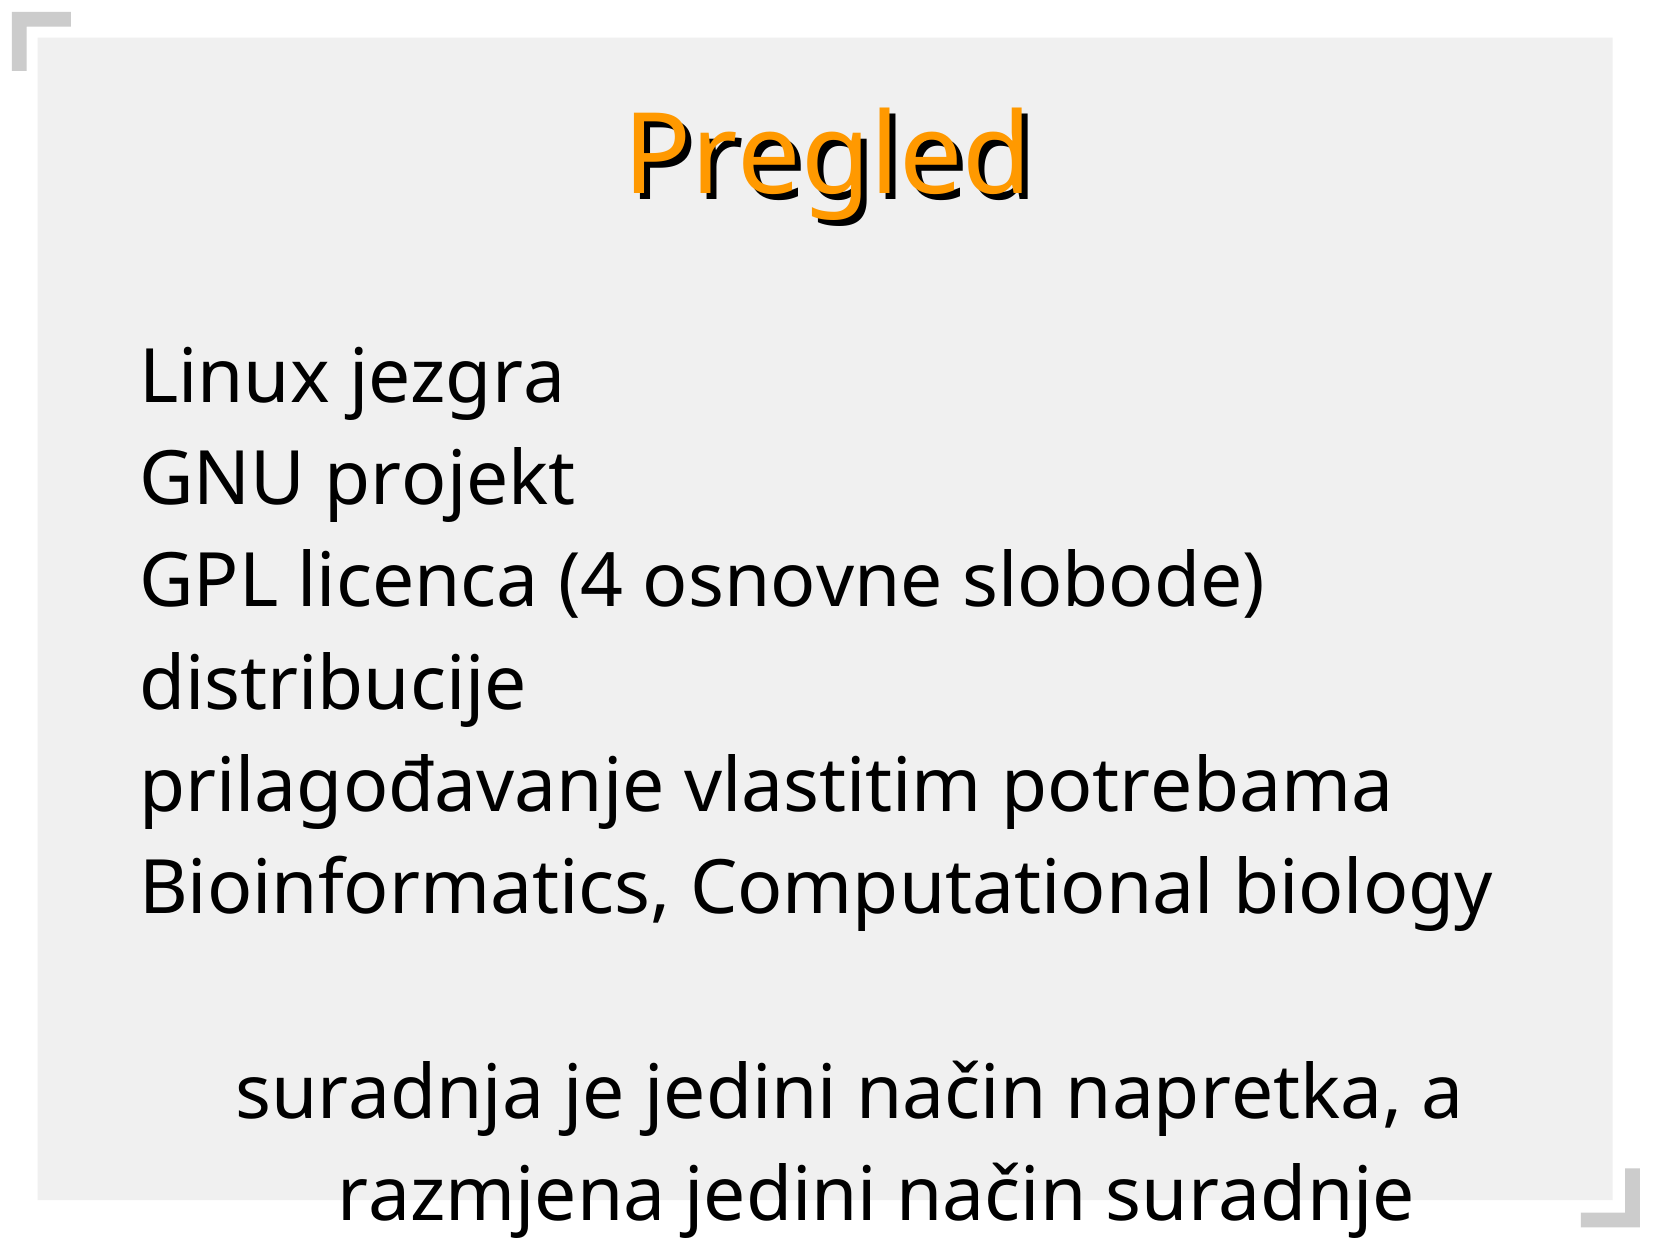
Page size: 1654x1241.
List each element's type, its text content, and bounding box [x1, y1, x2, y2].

title Pregled [121, 46, 1534, 254]
list Linux jezgra GNU projekt GPL licenca (4 osnovne slobode) distribucije prilagođavanje vlastitim potrebama Bioinformatics, Computational biology suradnja je jedini način napretka, a razmjena jedini način suradnje [121, 322, 1561, 1132]
